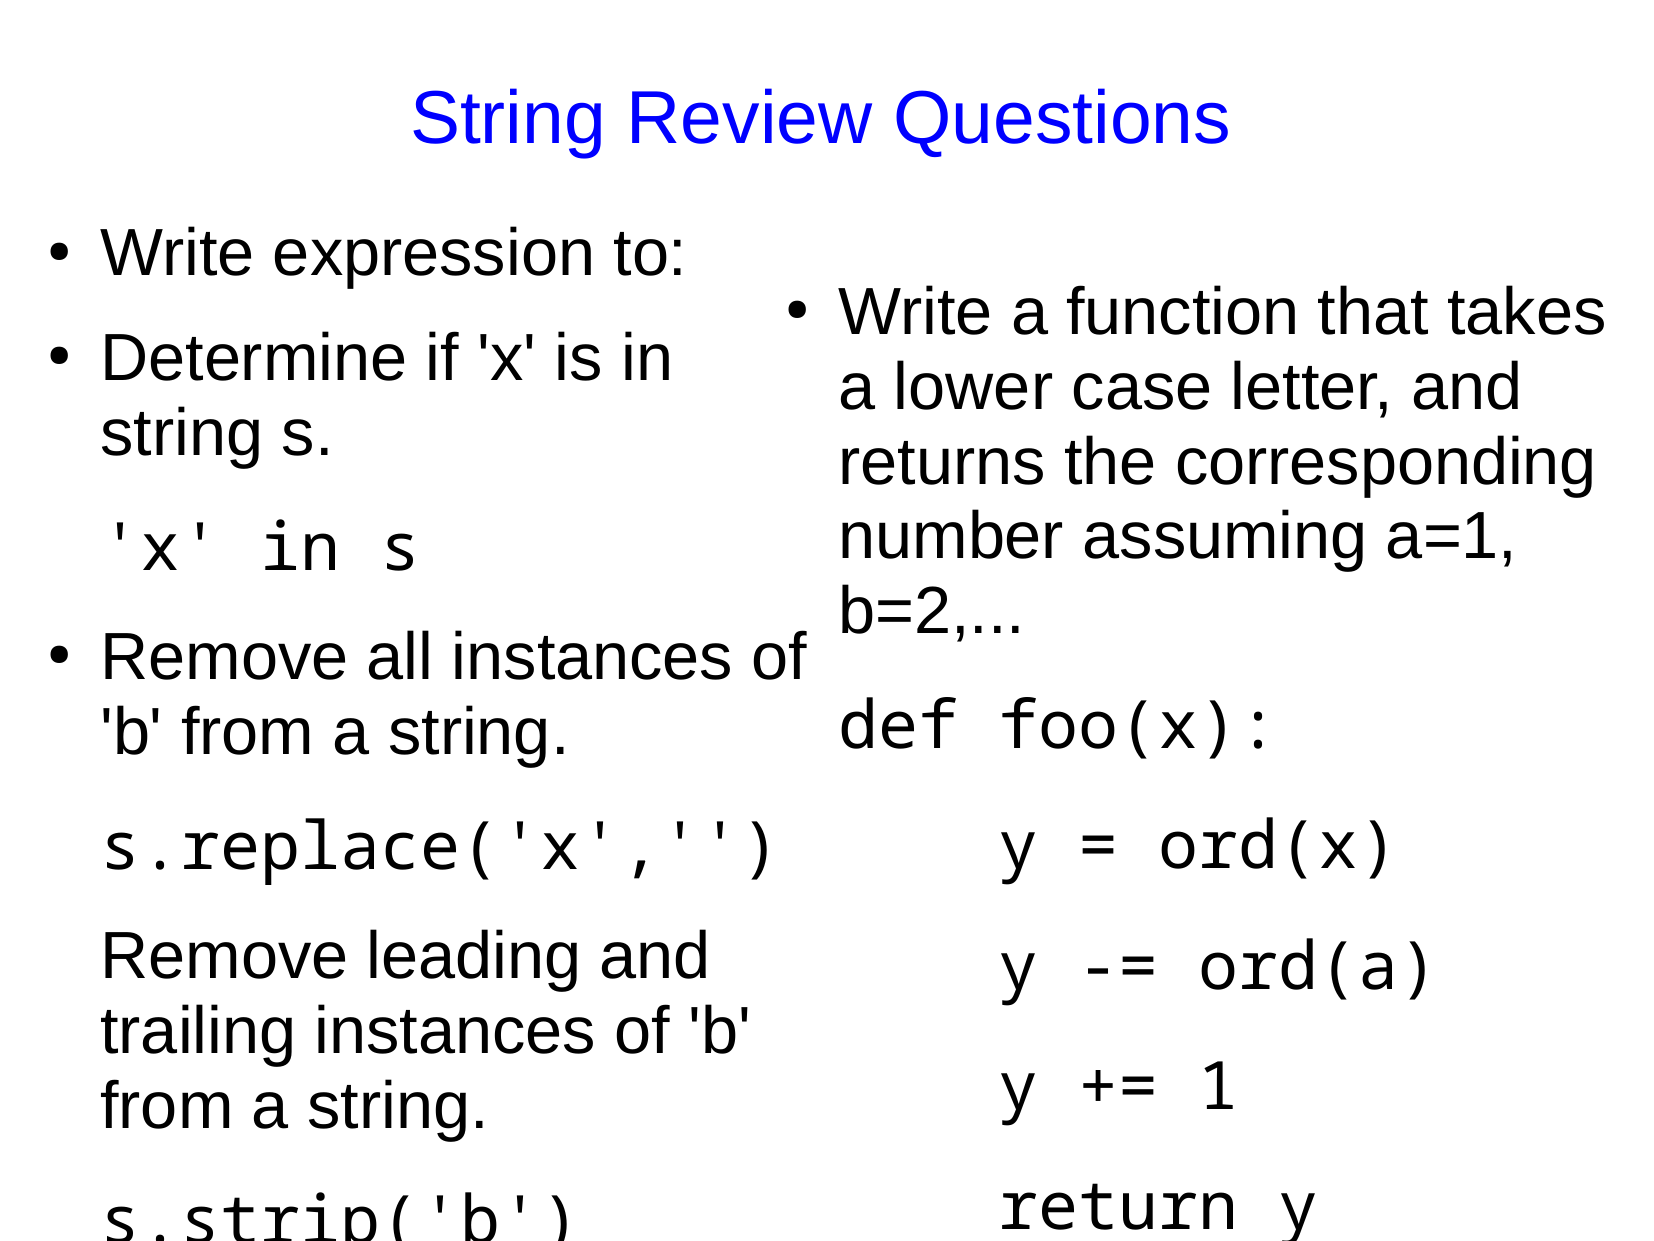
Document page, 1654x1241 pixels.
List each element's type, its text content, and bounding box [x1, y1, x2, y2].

list Write expression to: Determine if 'x' is in string s. 'x' in s Remove all instances of 'b' from a string. s.replace('x','') Remove leading and trailing instances of 'b' from a string. s.strip('b') [29, 215, 815, 1189]
list Write a function that takes a lower case letter, and returns the corresponding number assuming a=1, b=2,... def foo(x): y = ord(x) y -= ord(a) y += 1 return y [767, 274, 1654, 1128]
title String Review Questions [76, 58, 1565, 178]
